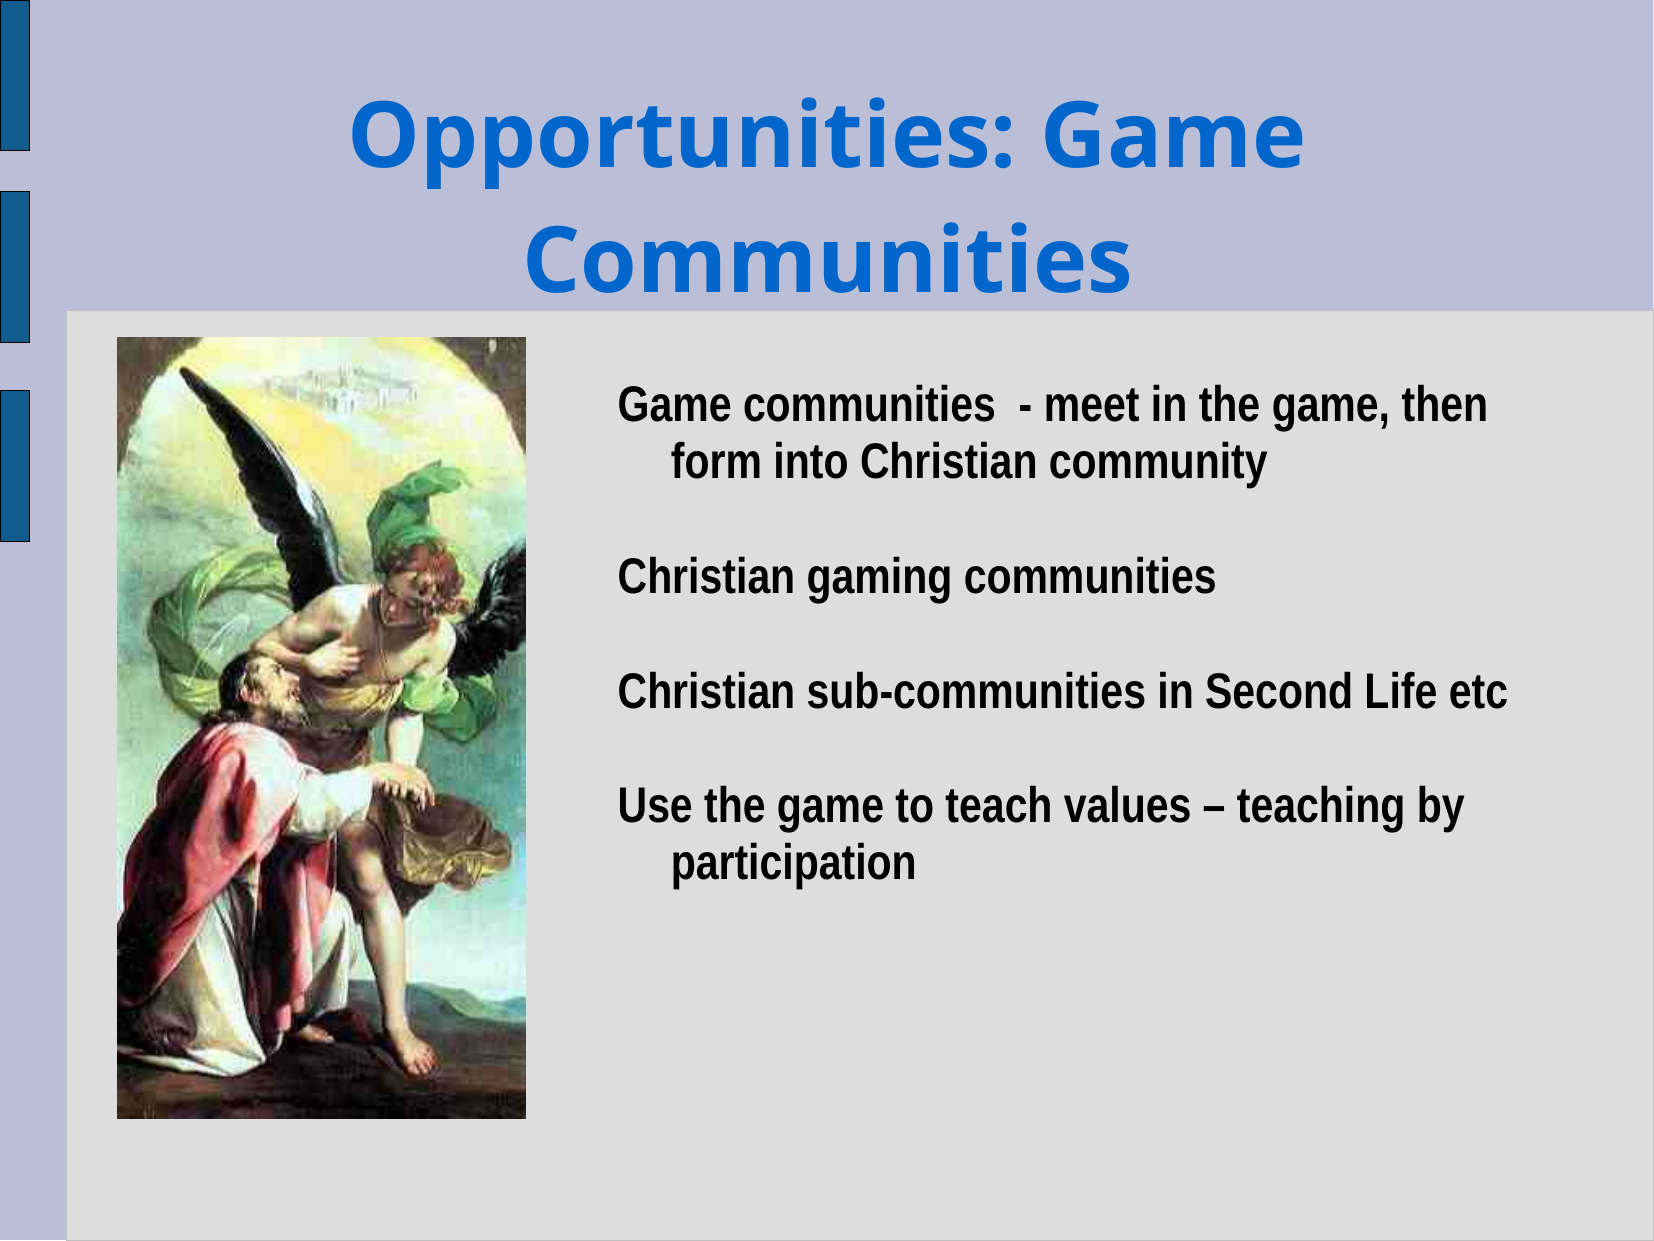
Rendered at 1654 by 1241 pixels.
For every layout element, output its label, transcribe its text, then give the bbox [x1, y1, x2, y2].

picture [117, 337, 526, 1119]
list Game communities - meet in the game, then form into Christian community Christian gaming communities Christian sub-communities in Second Life etc Use the game to teach values – teaching by participation [600, 375, 1538, 1038]
title Opportunities: Game Communities [121, 91, 1534, 299]
